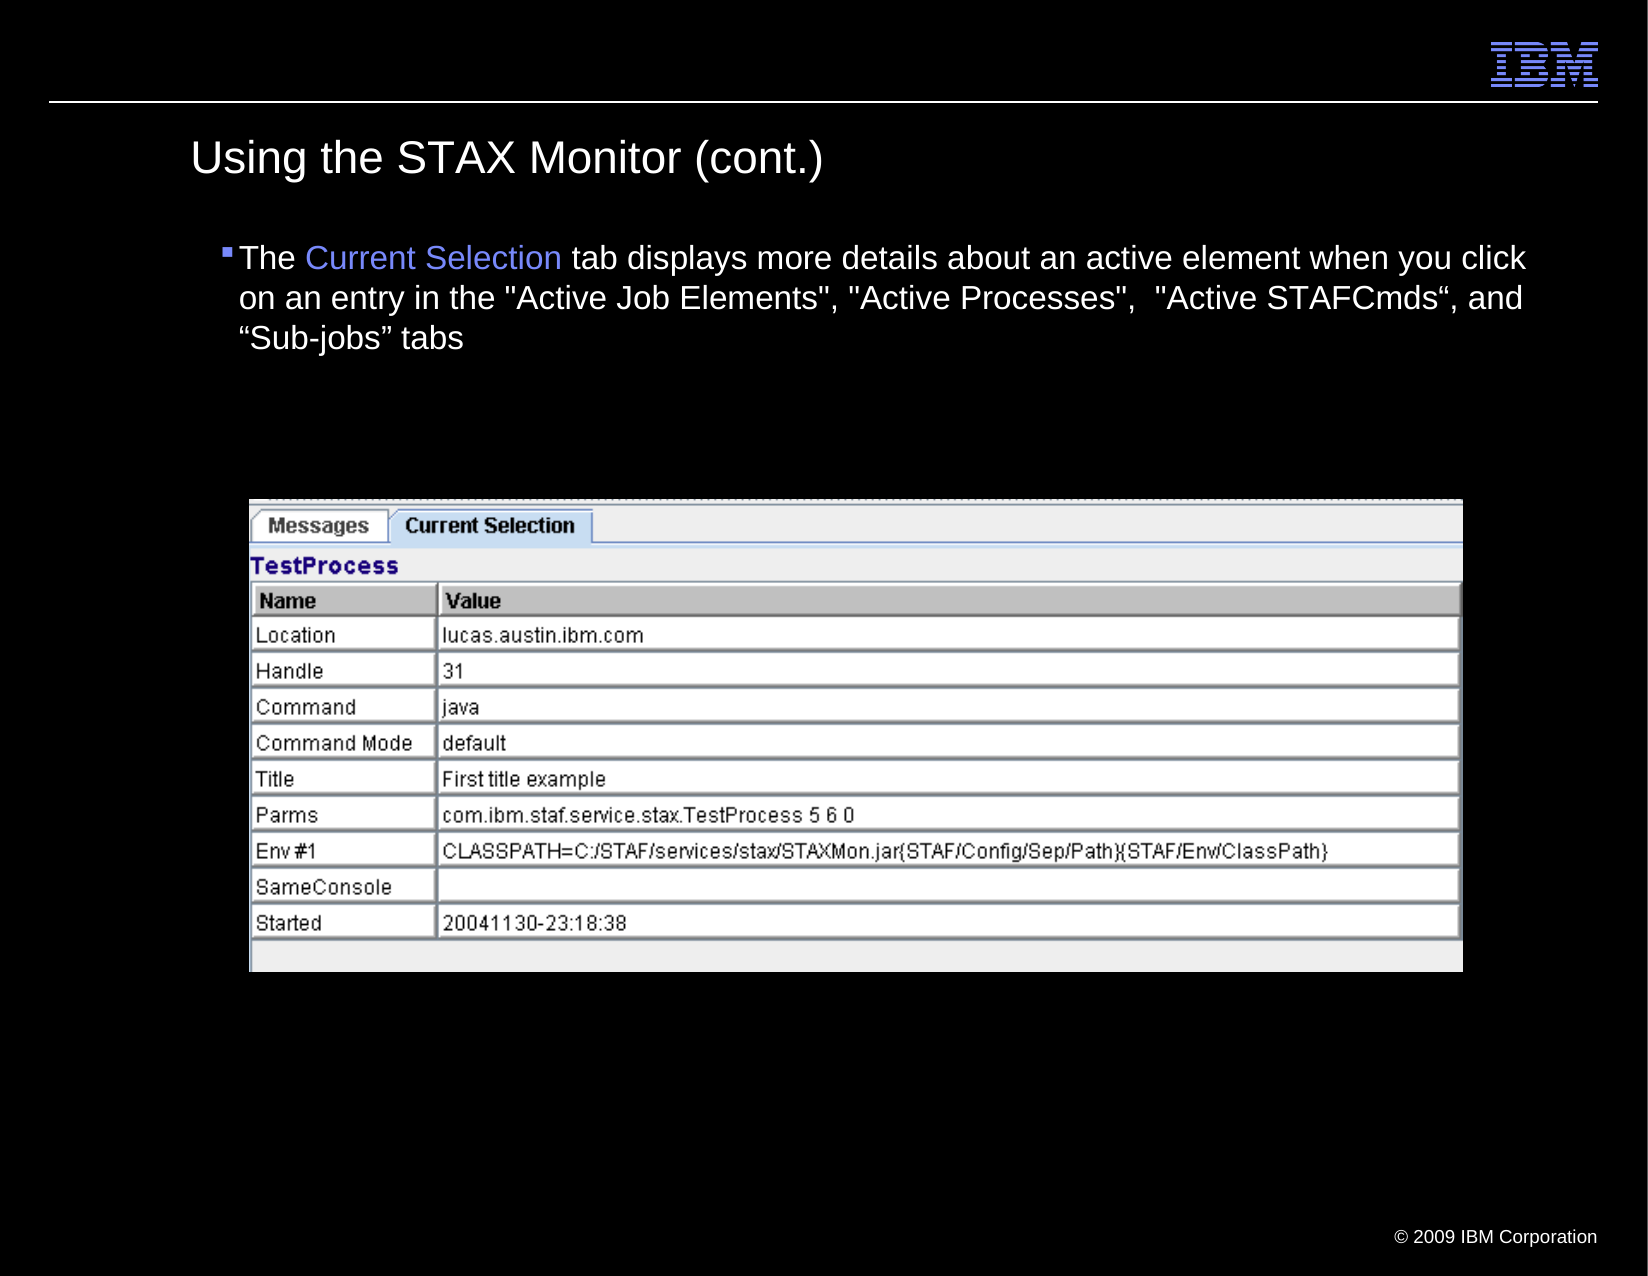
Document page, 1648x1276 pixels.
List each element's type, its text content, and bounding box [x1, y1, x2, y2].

text_box The Current Selection tab displays more details about an active element when you click on an entry in the "Active Job Elements", "Active Processes", "Active STAFCmds“, and “Sub-jobs” tabs [219, 236, 1570, 357]
picture [249, 499, 1463, 972]
picture [1491, 42, 1598, 87]
title Using the STAX Monitor (cont.) [173, 125, 1648, 219]
